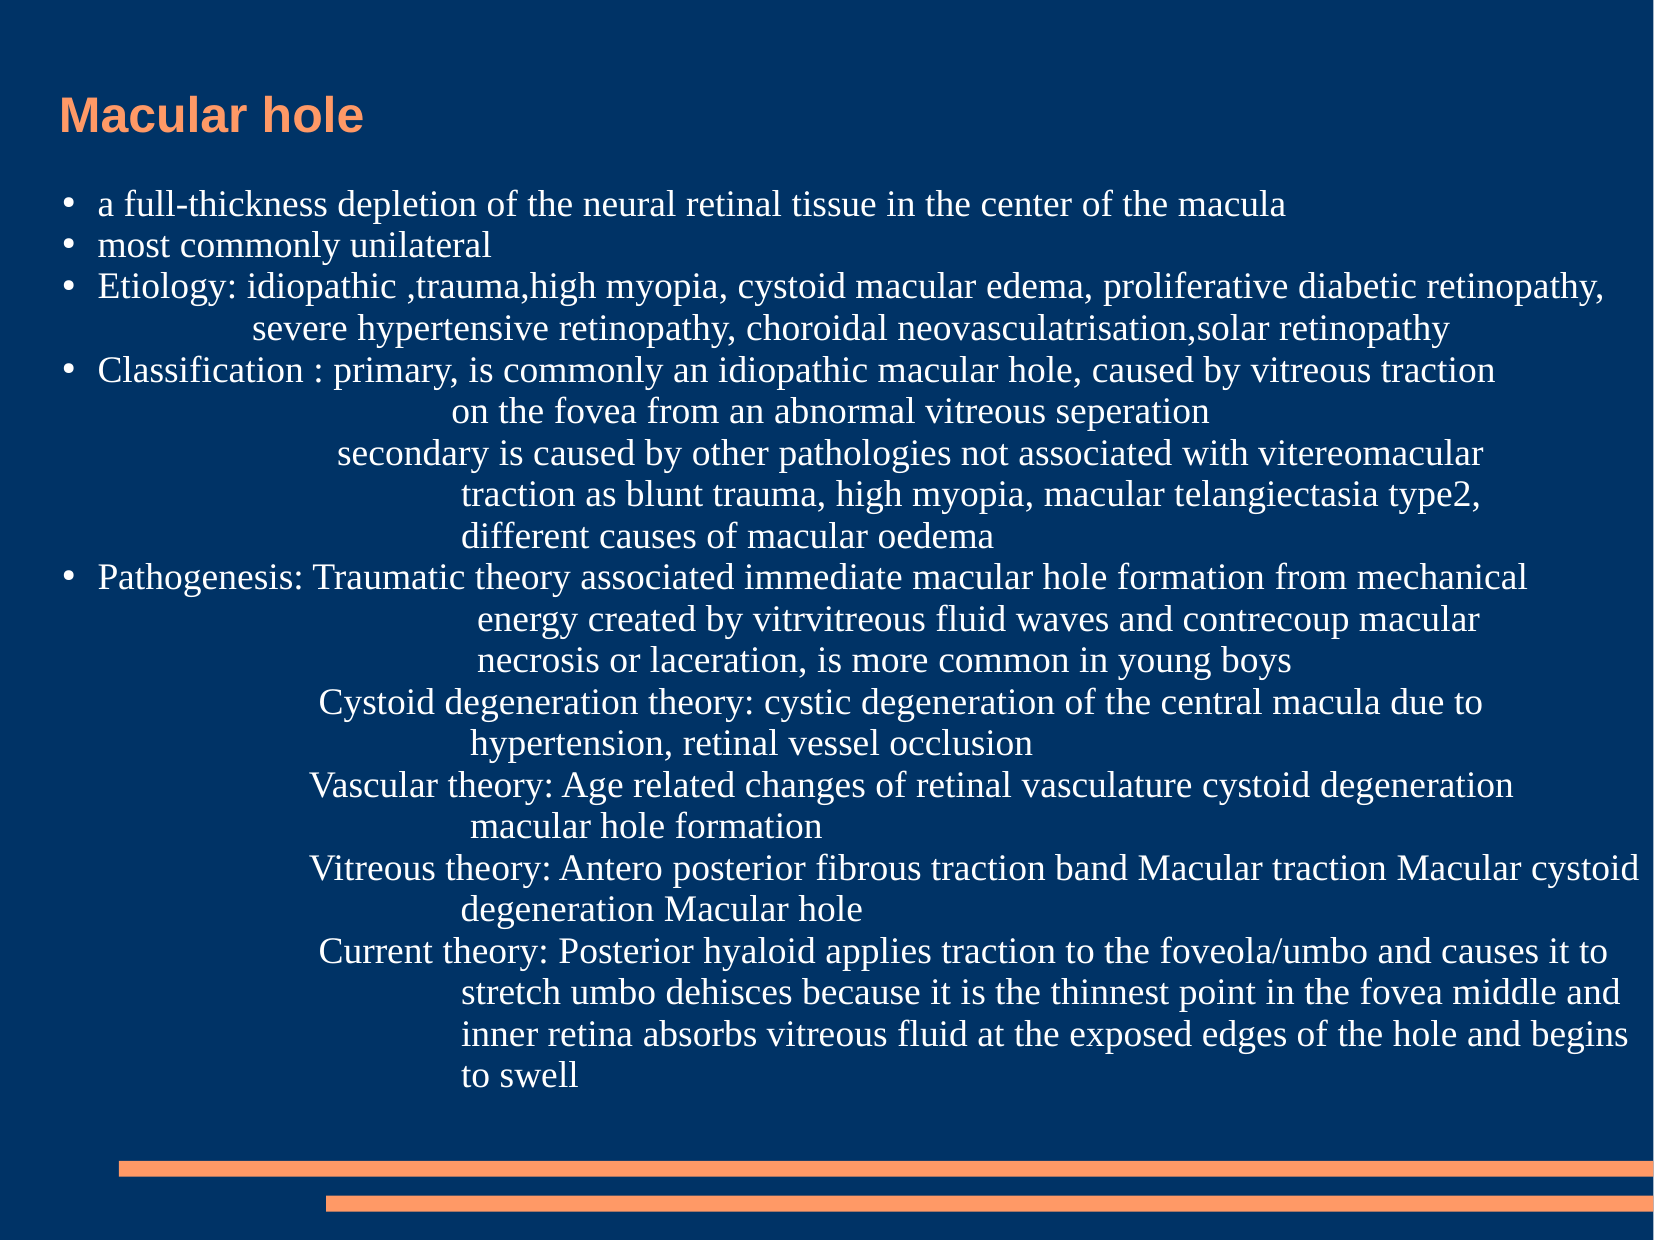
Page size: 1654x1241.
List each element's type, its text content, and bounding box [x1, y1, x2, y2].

title Macular hole [59, 11, 1472, 175]
text_box a full-thickness depletion of the neural retinal tissue in the center of the macula most commonly unilateral Etiology: idiopathic ,trauma,high myopia, cystoid macular edema, proliferative diabetic retinopathy, severe hypertensive retinopathy, choroidal neovasculatrisation,solar retinopathy Classification : primary, is commonly an idiopathic macular hole, caused by vitreous traction on the fovea from an abnormal vitreous seperation secondary is caused by other pathologies not associated with vitereomacular traction as blunt trauma, high myopia, macular telangiectasia type2, different causes of macular oedema Pathogenesis: Traumatic theory associated immediate macular hole formation from mechanical energy created by vitrvitreous fluid waves and contrecoup macular necrosis or laceration, is more common in young boys Cystoid degeneration theory: cystic degeneration of the central macula due to hypertension, retinal vessel occlusion Vascular theory: Age related changes of retinal vasculature cystoid degeneration macular hole formation Vitreous theory: Antero posterior fibrous traction band Macular traction Macular cystoid degeneration Macular hole Current theory: Posterior hyaloid applies traction to the foveola/umbo and causes it to stretch umbo dehisces because it is the thinnest point in the fovea middle and inner retina absorbs vitreous fluid at the exposed edges of the hole and begins to swell [47, 175, 1654, 1241]
